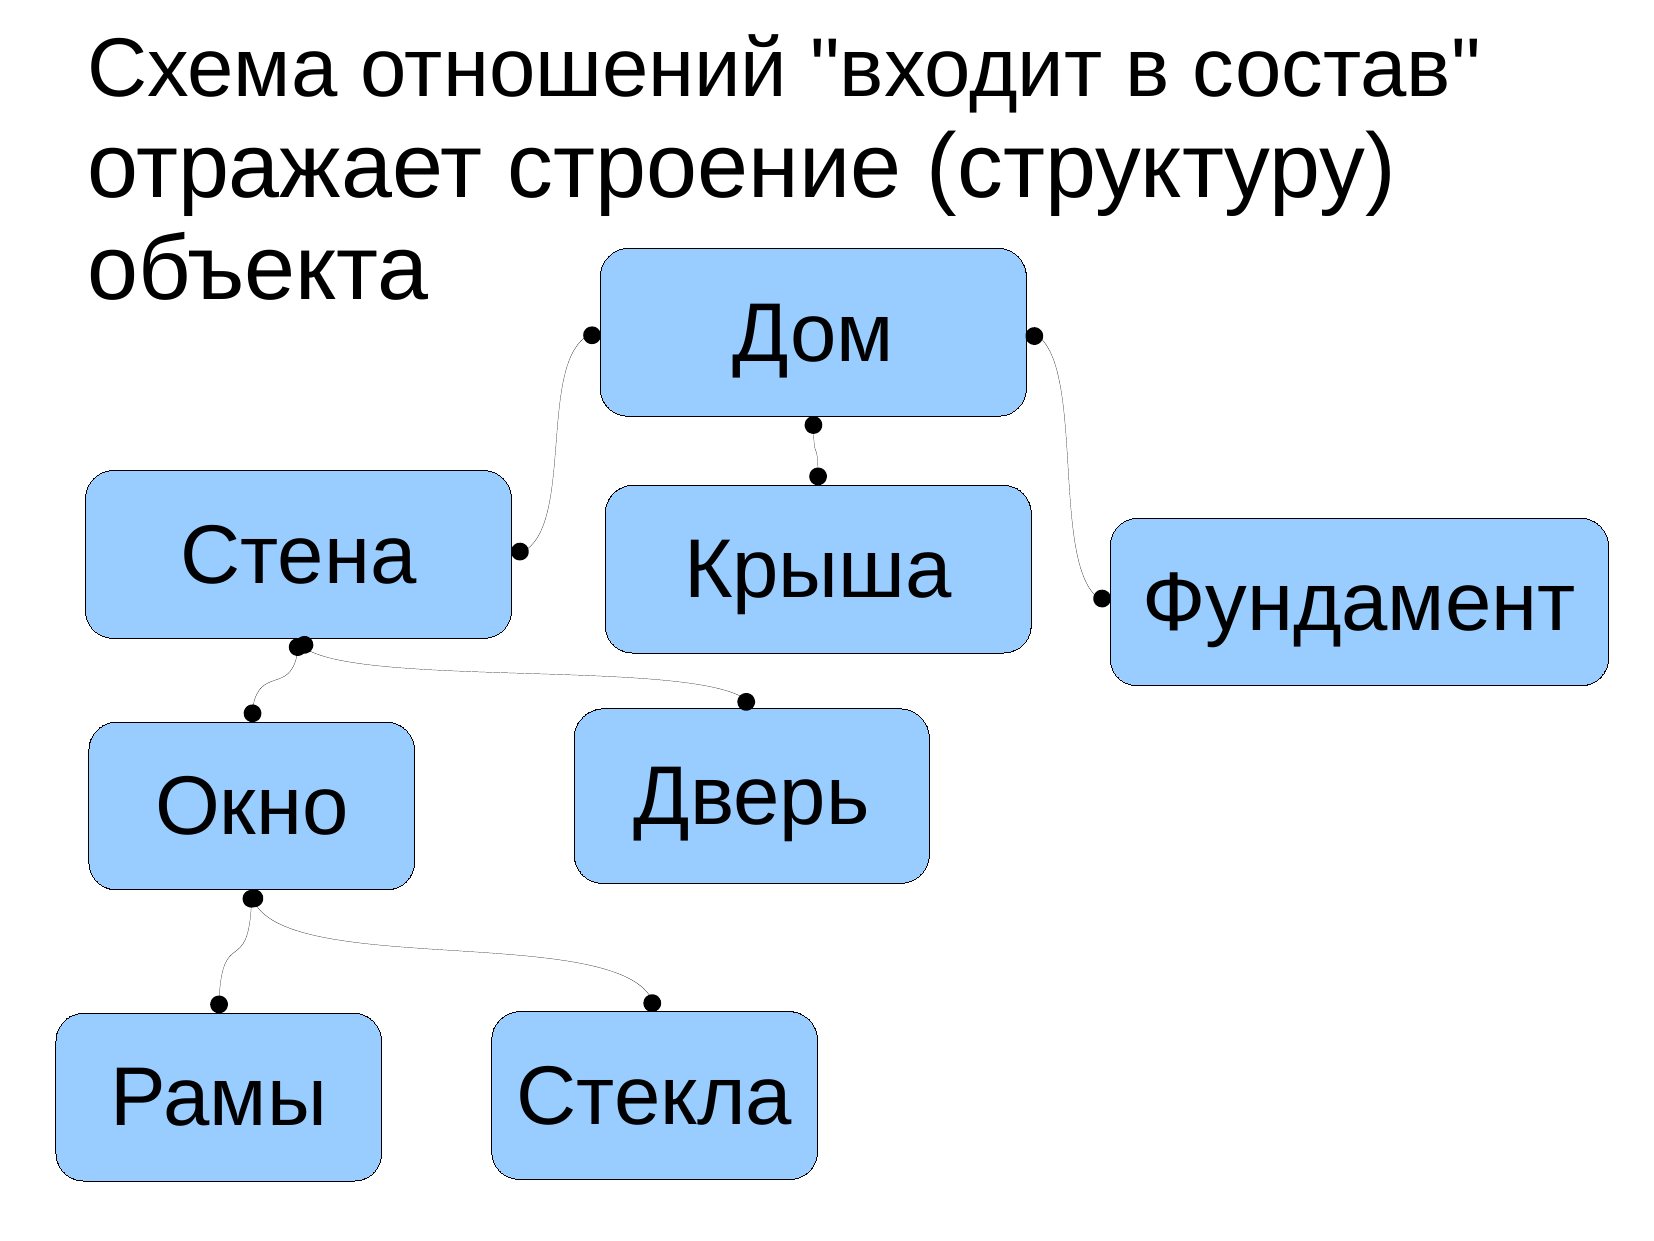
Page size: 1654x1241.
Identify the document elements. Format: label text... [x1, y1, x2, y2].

text_box Окно [88, 722, 415, 890]
text_box Схема отношений "входит в состав" отражает строение (структуру) объекта [72, 13, 1591, 327]
text_box Стекла [491, 1011, 818, 1180]
text_box Дом [600, 248, 1027, 417]
text_box Дверь [574, 708, 930, 884]
text_box Крыша [605, 485, 1032, 654]
text_box Стена [85, 470, 512, 639]
text_box Фундамент [1110, 518, 1609, 686]
text_box Рамы [55, 1013, 382, 1182]
